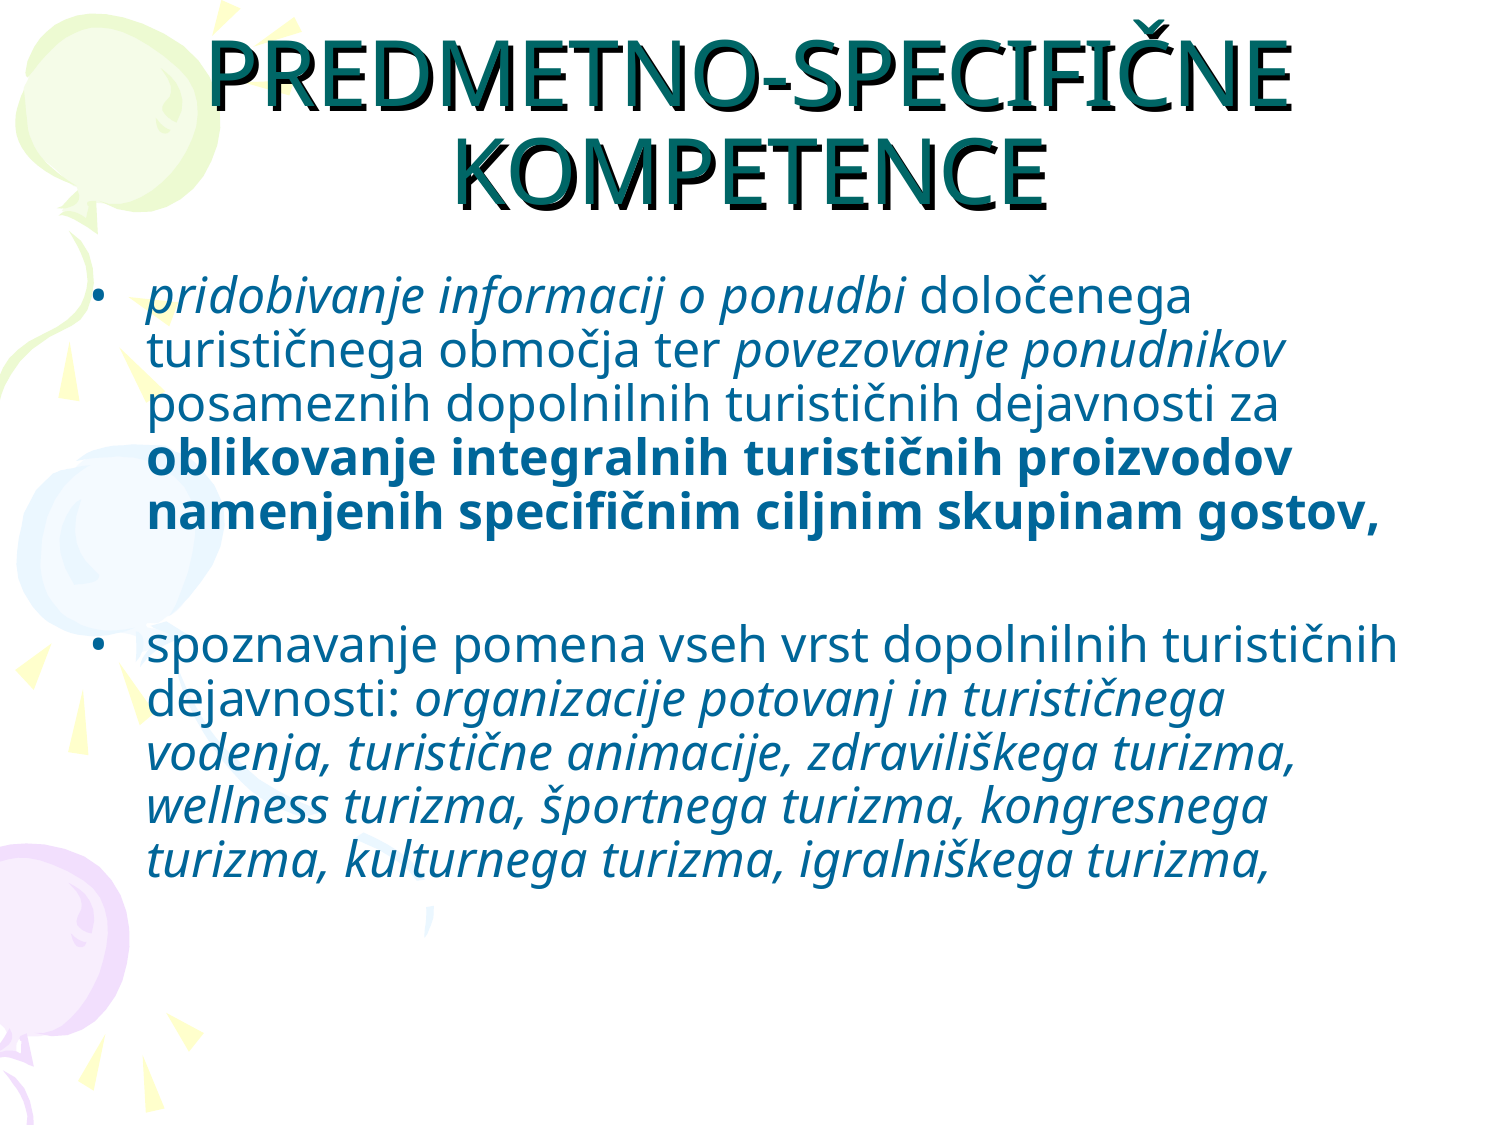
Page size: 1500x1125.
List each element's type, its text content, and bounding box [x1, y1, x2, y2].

title PREDMETNO-SPECIFIČNE KOMPETENCE [72, 16, 1426, 233]
list • pridobivanje informacij o ponudbi določenega turističnega območja ter povezovanje ponudnikov posameznih dopolnilnih turističnih dejavnosti za oblikovanje integralnih turističnih proizvodov namenjenih specifičnim ciljnim skupinam gostov, • spoznavanje pomena vseh vrst dopolnilnih turističnih dejavnosti: organizacije potovanj in turističnega vodenja, turistične animacije, zdraviliškega turizma, wellness turizma, športnega turizma, kongresnega turizma, kulturnega turizma, igralniškega turizma, [75, 262, 1426, 1071]
